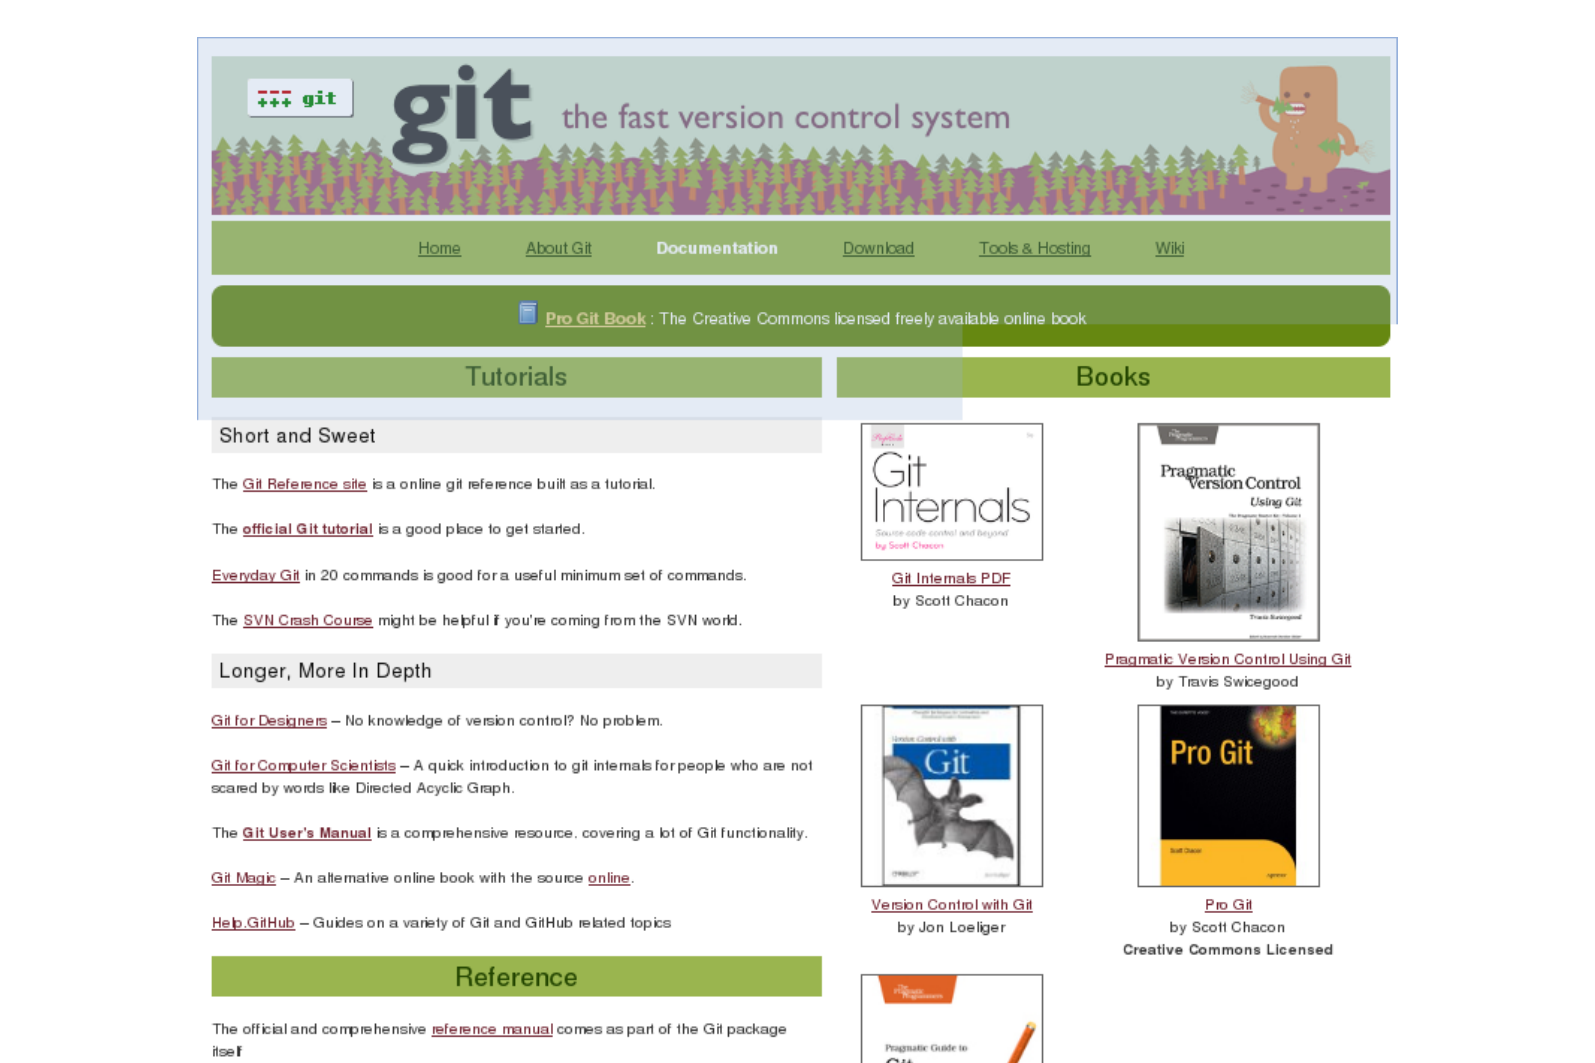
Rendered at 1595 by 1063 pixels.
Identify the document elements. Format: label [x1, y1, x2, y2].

picture [197, 37, 1398, 1063]
